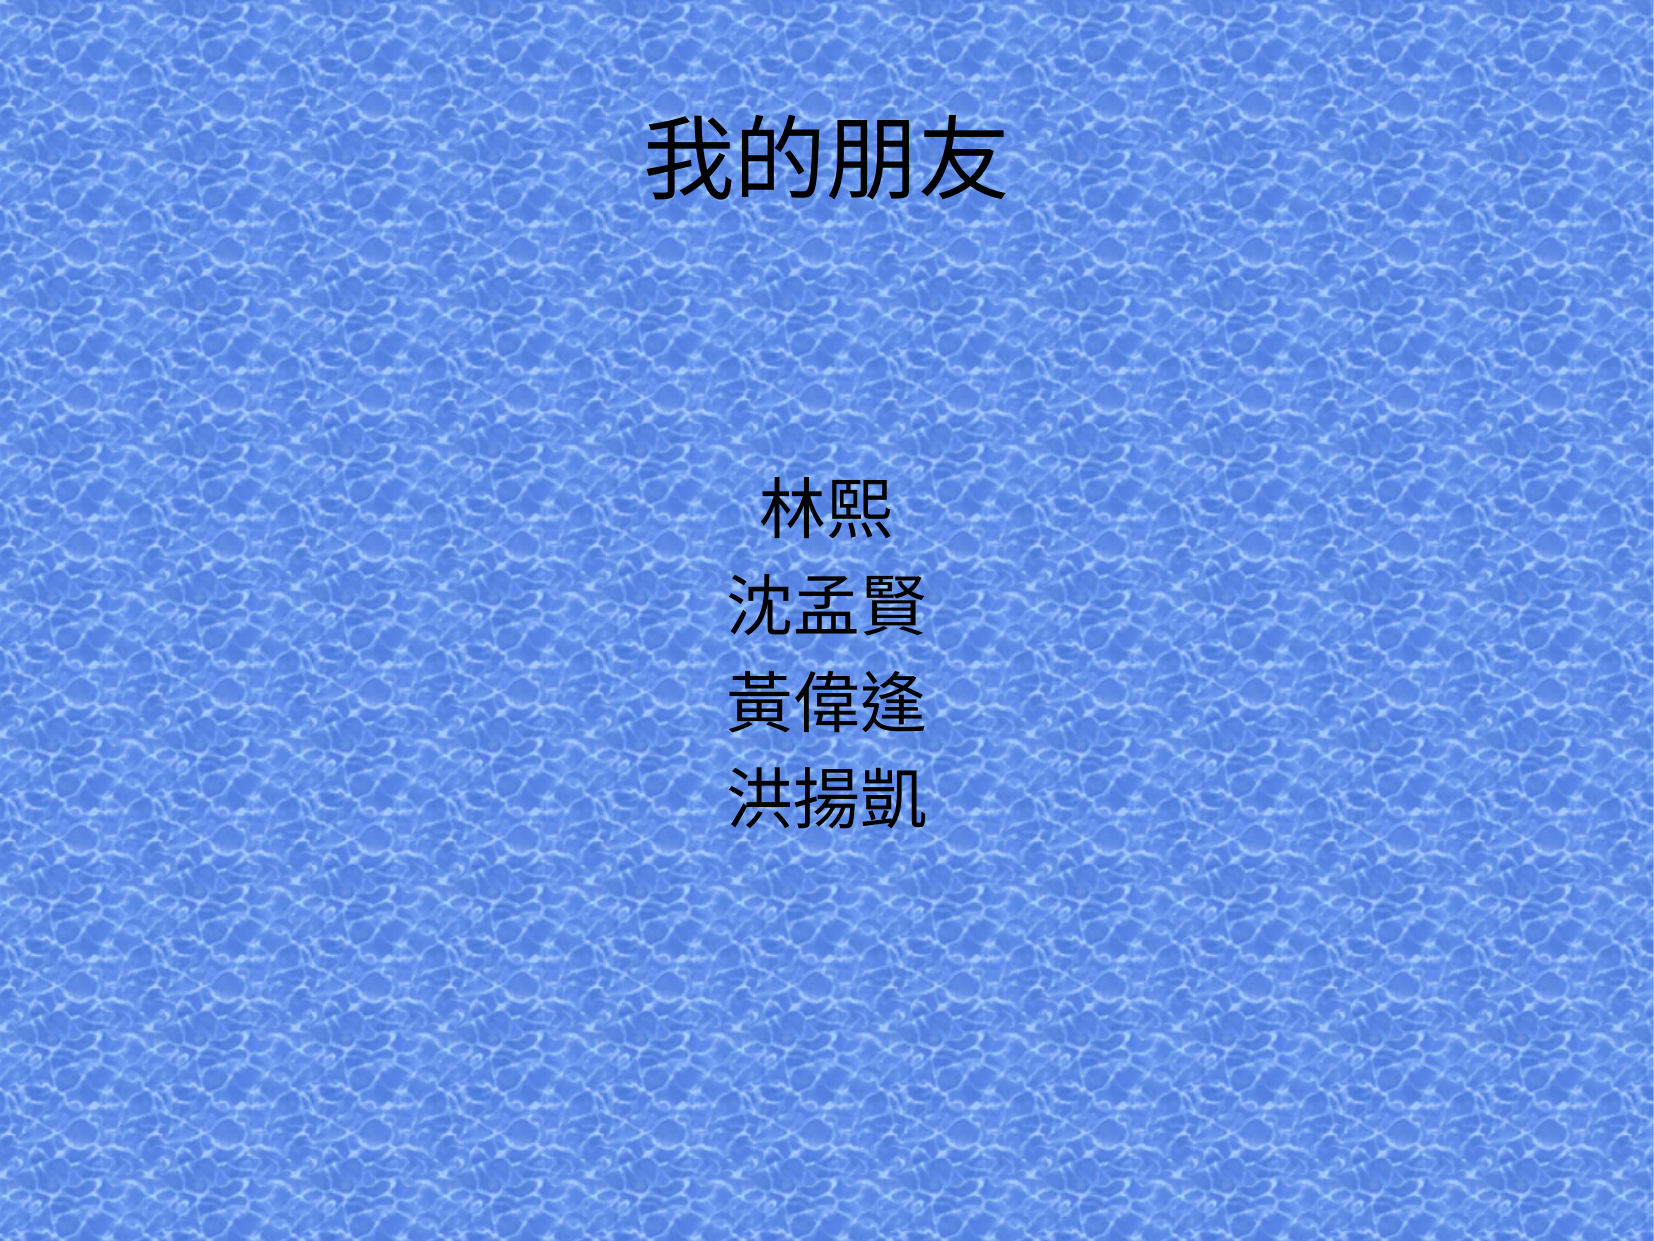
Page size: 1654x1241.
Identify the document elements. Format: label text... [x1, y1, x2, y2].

picture [0, 0, 1654, 1241]
subtitle 林熙 沈孟賢 黃偉逢 洪揚凱 [82, 290, 1571, 1010]
title 我的朋友 [82, 49, 1571, 257]
